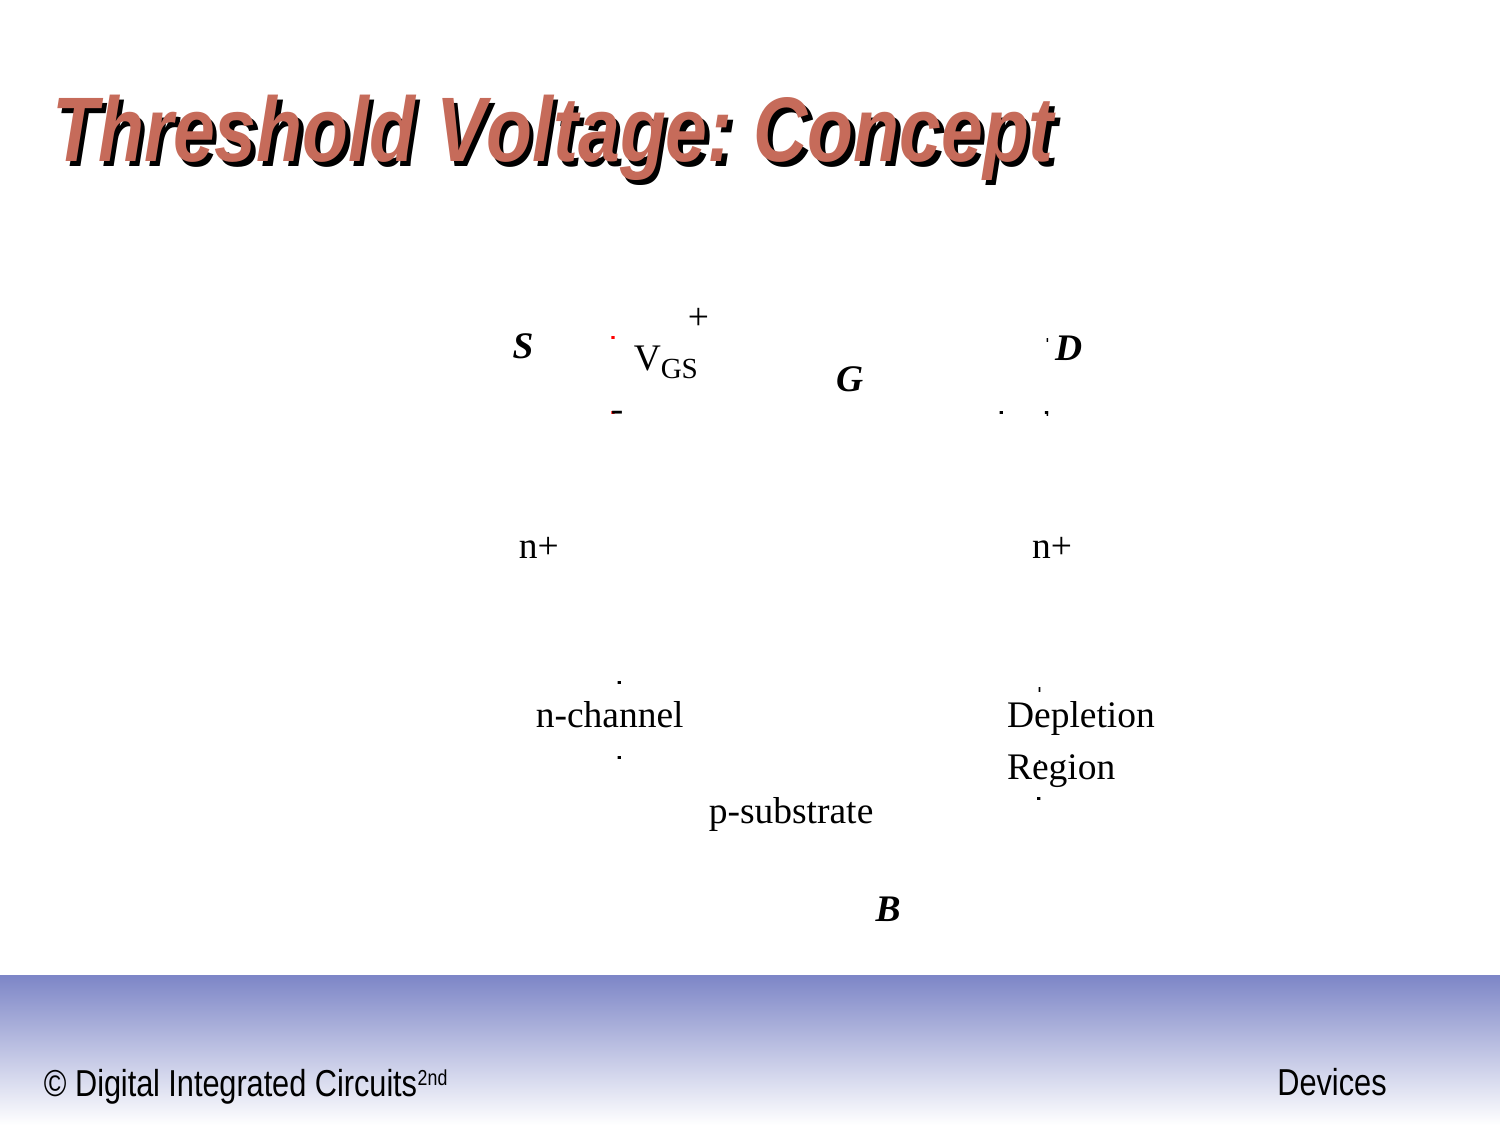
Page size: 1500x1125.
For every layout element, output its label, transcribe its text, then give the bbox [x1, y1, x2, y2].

title Threshold Voltage: Concept [37, 37, 1463, 188]
picture [268, 277, 1318, 944]
